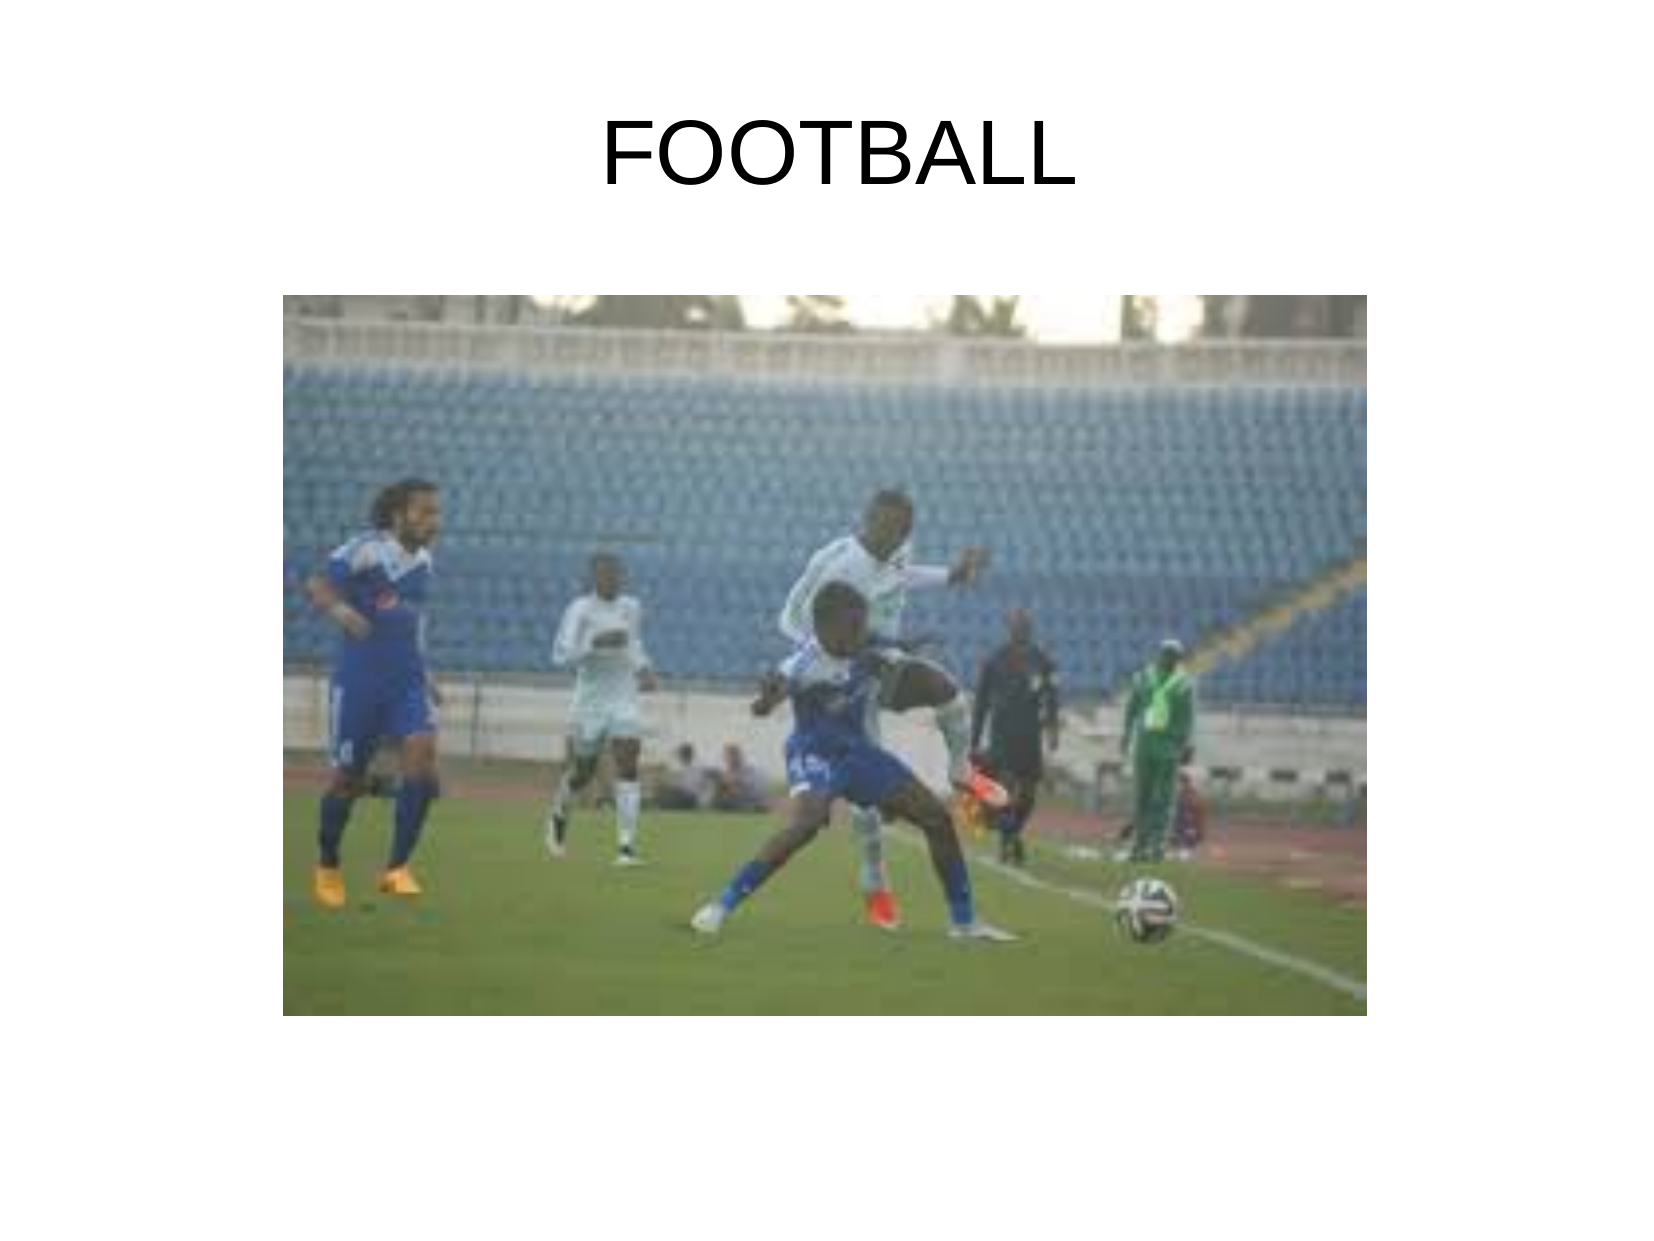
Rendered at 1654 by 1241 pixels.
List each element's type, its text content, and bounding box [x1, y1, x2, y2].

picture [283, 295, 1367, 1016]
title FOOTBALL [82, 49, 1571, 257]
